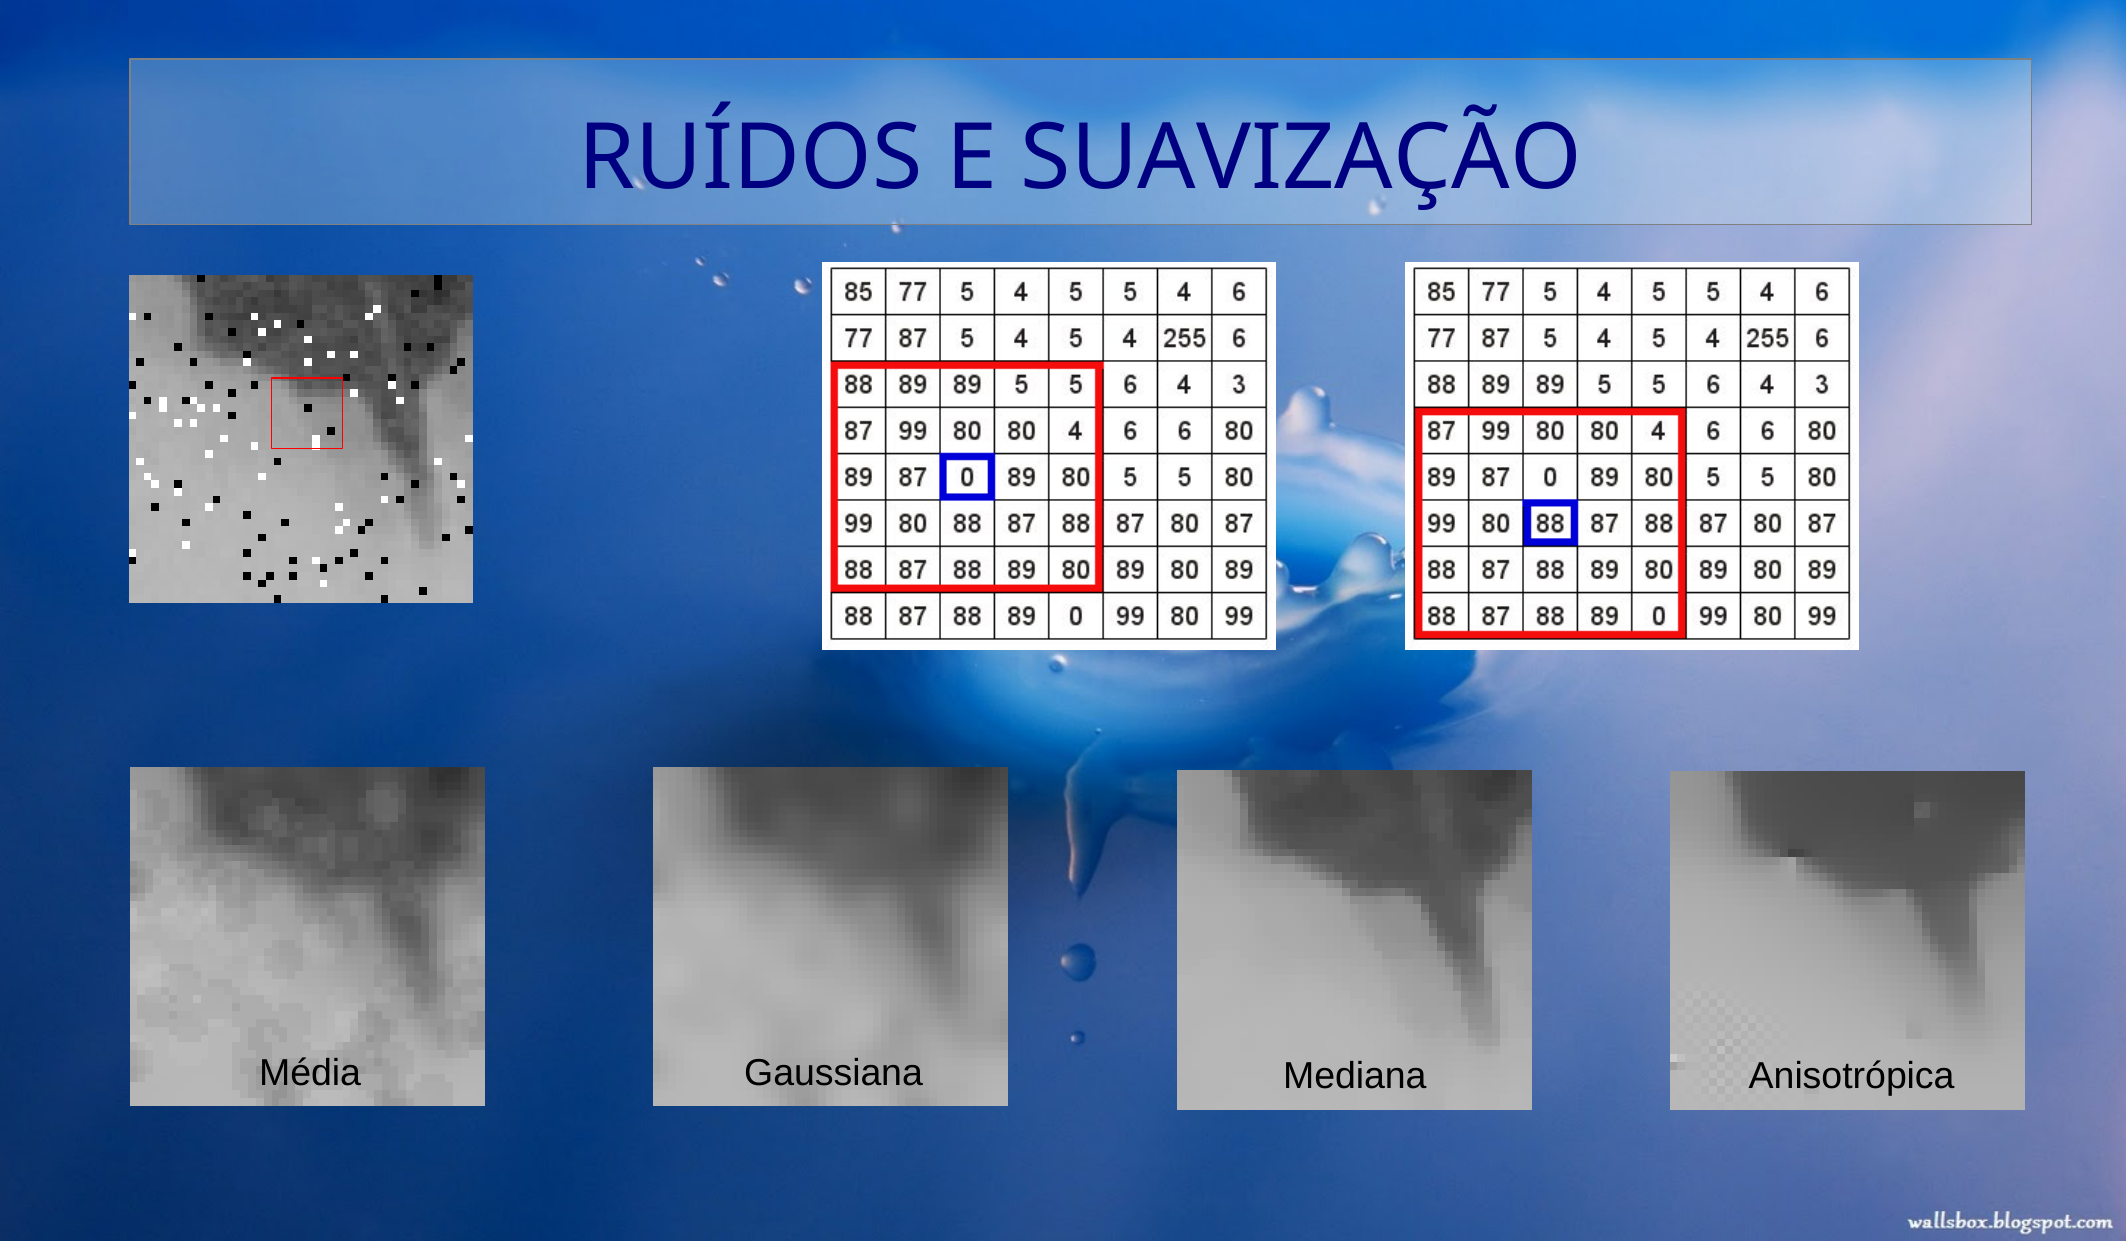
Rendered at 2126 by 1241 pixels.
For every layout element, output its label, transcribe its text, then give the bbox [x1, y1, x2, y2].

text_box Média [244, 1044, 416, 1120]
text_box Mediana [1268, 1048, 1494, 1123]
text_box RUÍDOS E SUAVIZAÇÃO [129, 59, 2032, 225]
text_box Gaussiana [729, 1044, 1002, 1120]
text_box Anisotrópica [1734, 1048, 2042, 1123]
picture [0, 0, 2126, 1241]
